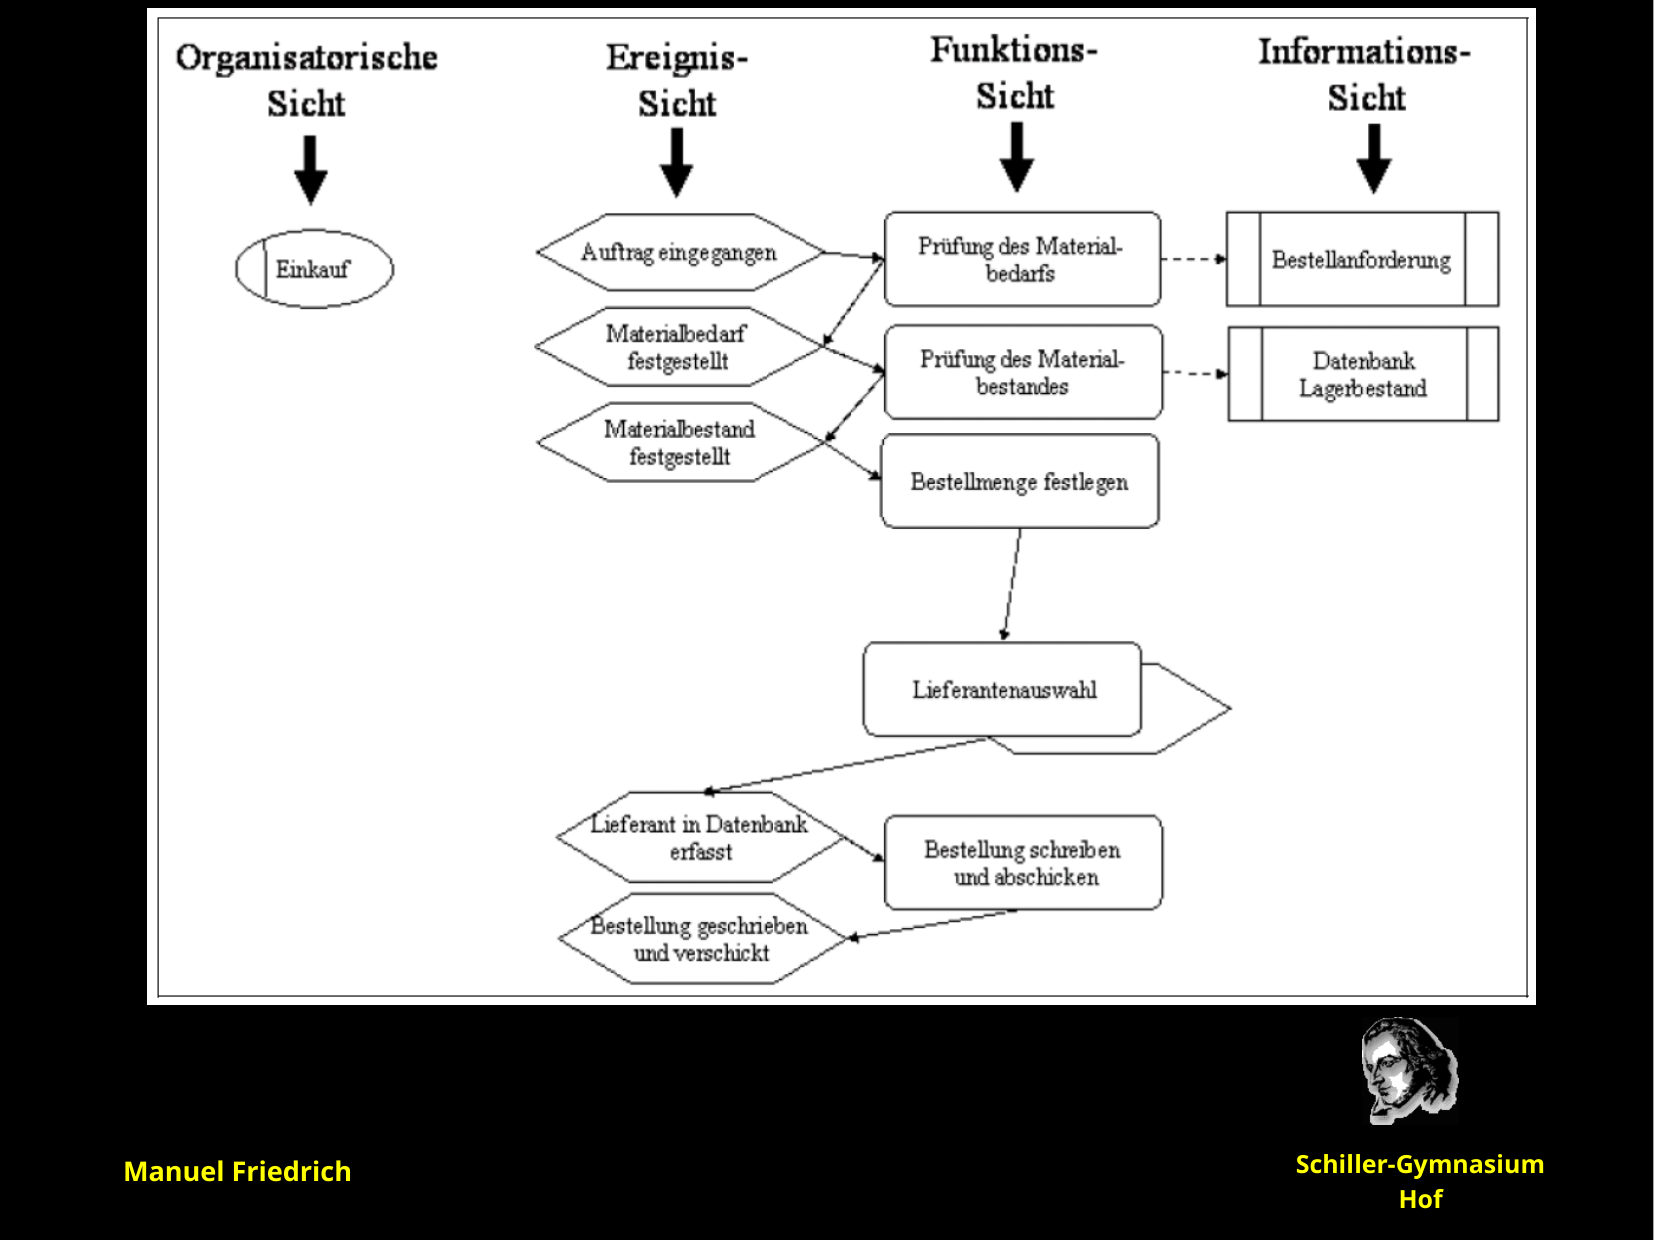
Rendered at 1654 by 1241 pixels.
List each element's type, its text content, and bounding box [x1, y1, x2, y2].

picture [147, 8, 1536, 1005]
text_box Manuel Friedrich [123, 1151, 353, 1191]
picture [1362, 1017, 1459, 1126]
text_box Schiller-Gymnasium Hof [1295, 1145, 1546, 1216]
